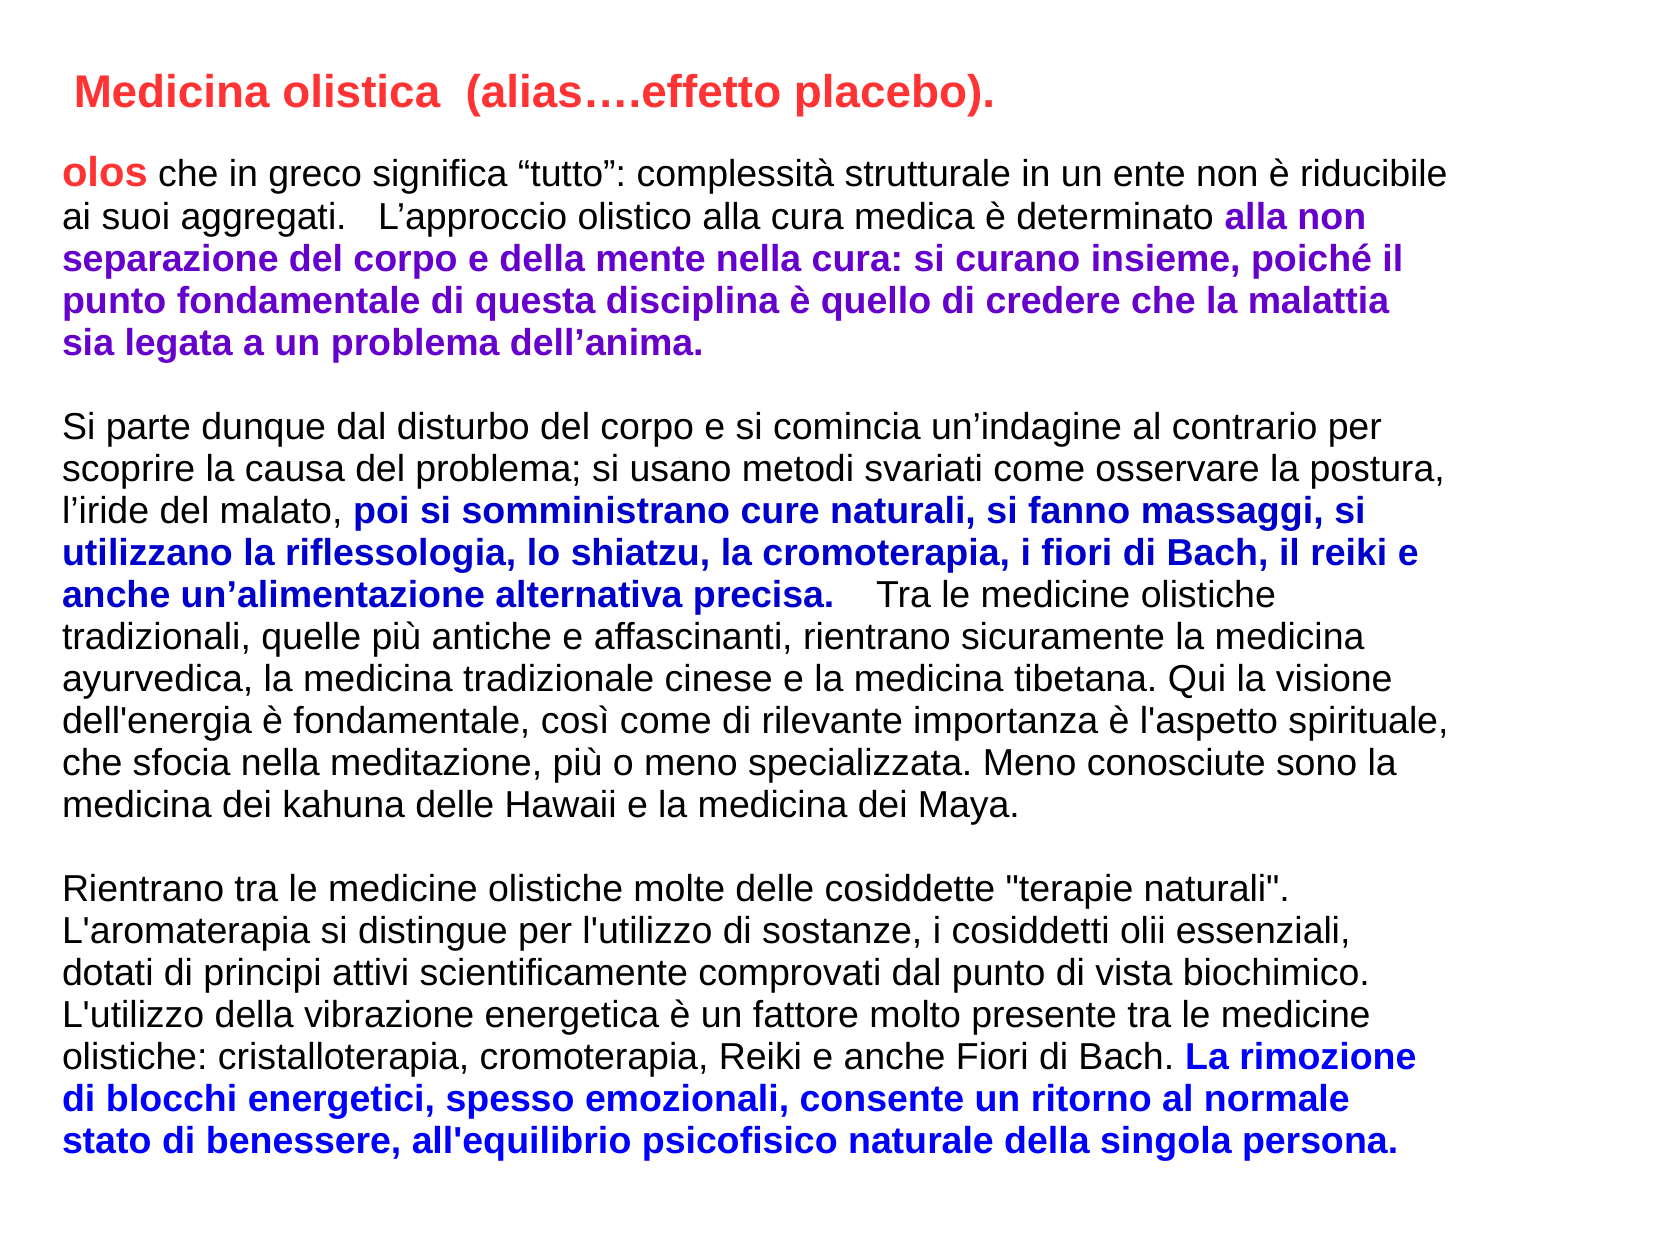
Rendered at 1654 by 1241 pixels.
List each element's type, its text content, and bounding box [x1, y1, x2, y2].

text_box olos che in greco significa “tutto”: complessità strutturale in un ente non è riducibile ai suoi aggregati. L’approccio olistico alla cura medica è determinato alla non separazione del corpo e della mente nella cura: si curano insieme, poiché il punto fondamentale di questa disciplina è quello di credere che la malattia sia legata a un problema dell’anima. Si parte dunque dal disturbo del corpo e si comincia un’indagine al contrario per scoprire la causa del problema; si usano metodi svariati come osservare la postura, l’iride del malato, poi si somministrano cure naturali, si fanno massaggi, si utilizzano la riflessologia, lo shiatzu, la cromoterapia, i fiori di Bach, il reiki e anche un’alimentazione alternativa precisa. Tra le medicine olistiche tradizionali, quelle più antiche e affascinanti, rientrano sicuramente la medicina ayurvedica, la medicina tradizionale cinese e la medicina tibetana. Qui la visione dell'energia è fondamentale, così come di rilevante importanza è l'aspetto spirituale, che sfocia nella meditazione, più o meno specializzata. Meno conosciute sono la medicina dei kahuna delle Hawaii e la medicina dei Maya. Rientrano tra le medicine olistiche molte delle cosiddette "terapie naturali". L'aromaterapia si distingue per l'utilizzo di sostanze, i cosiddetti olii essenziali, dotati di principi attivi scientificamente comprovati dal punto di vista biochimico. L'utilizzo della vibrazione energetica è un fattore molto presente tra le medicine olistiche: cristalloterapia, cromoterapia, Reiki e anche Fiori di Bach. La rimozione di blocchi energetici, spesso emozionali, consente un ritorno al normale stato di benessere, all'equilibrio psicofisico naturale della singola persona. [47, 141, 1465, 1241]
text_box Medicina olistica (alias….effetto placebo). [59, 59, 1028, 177]
